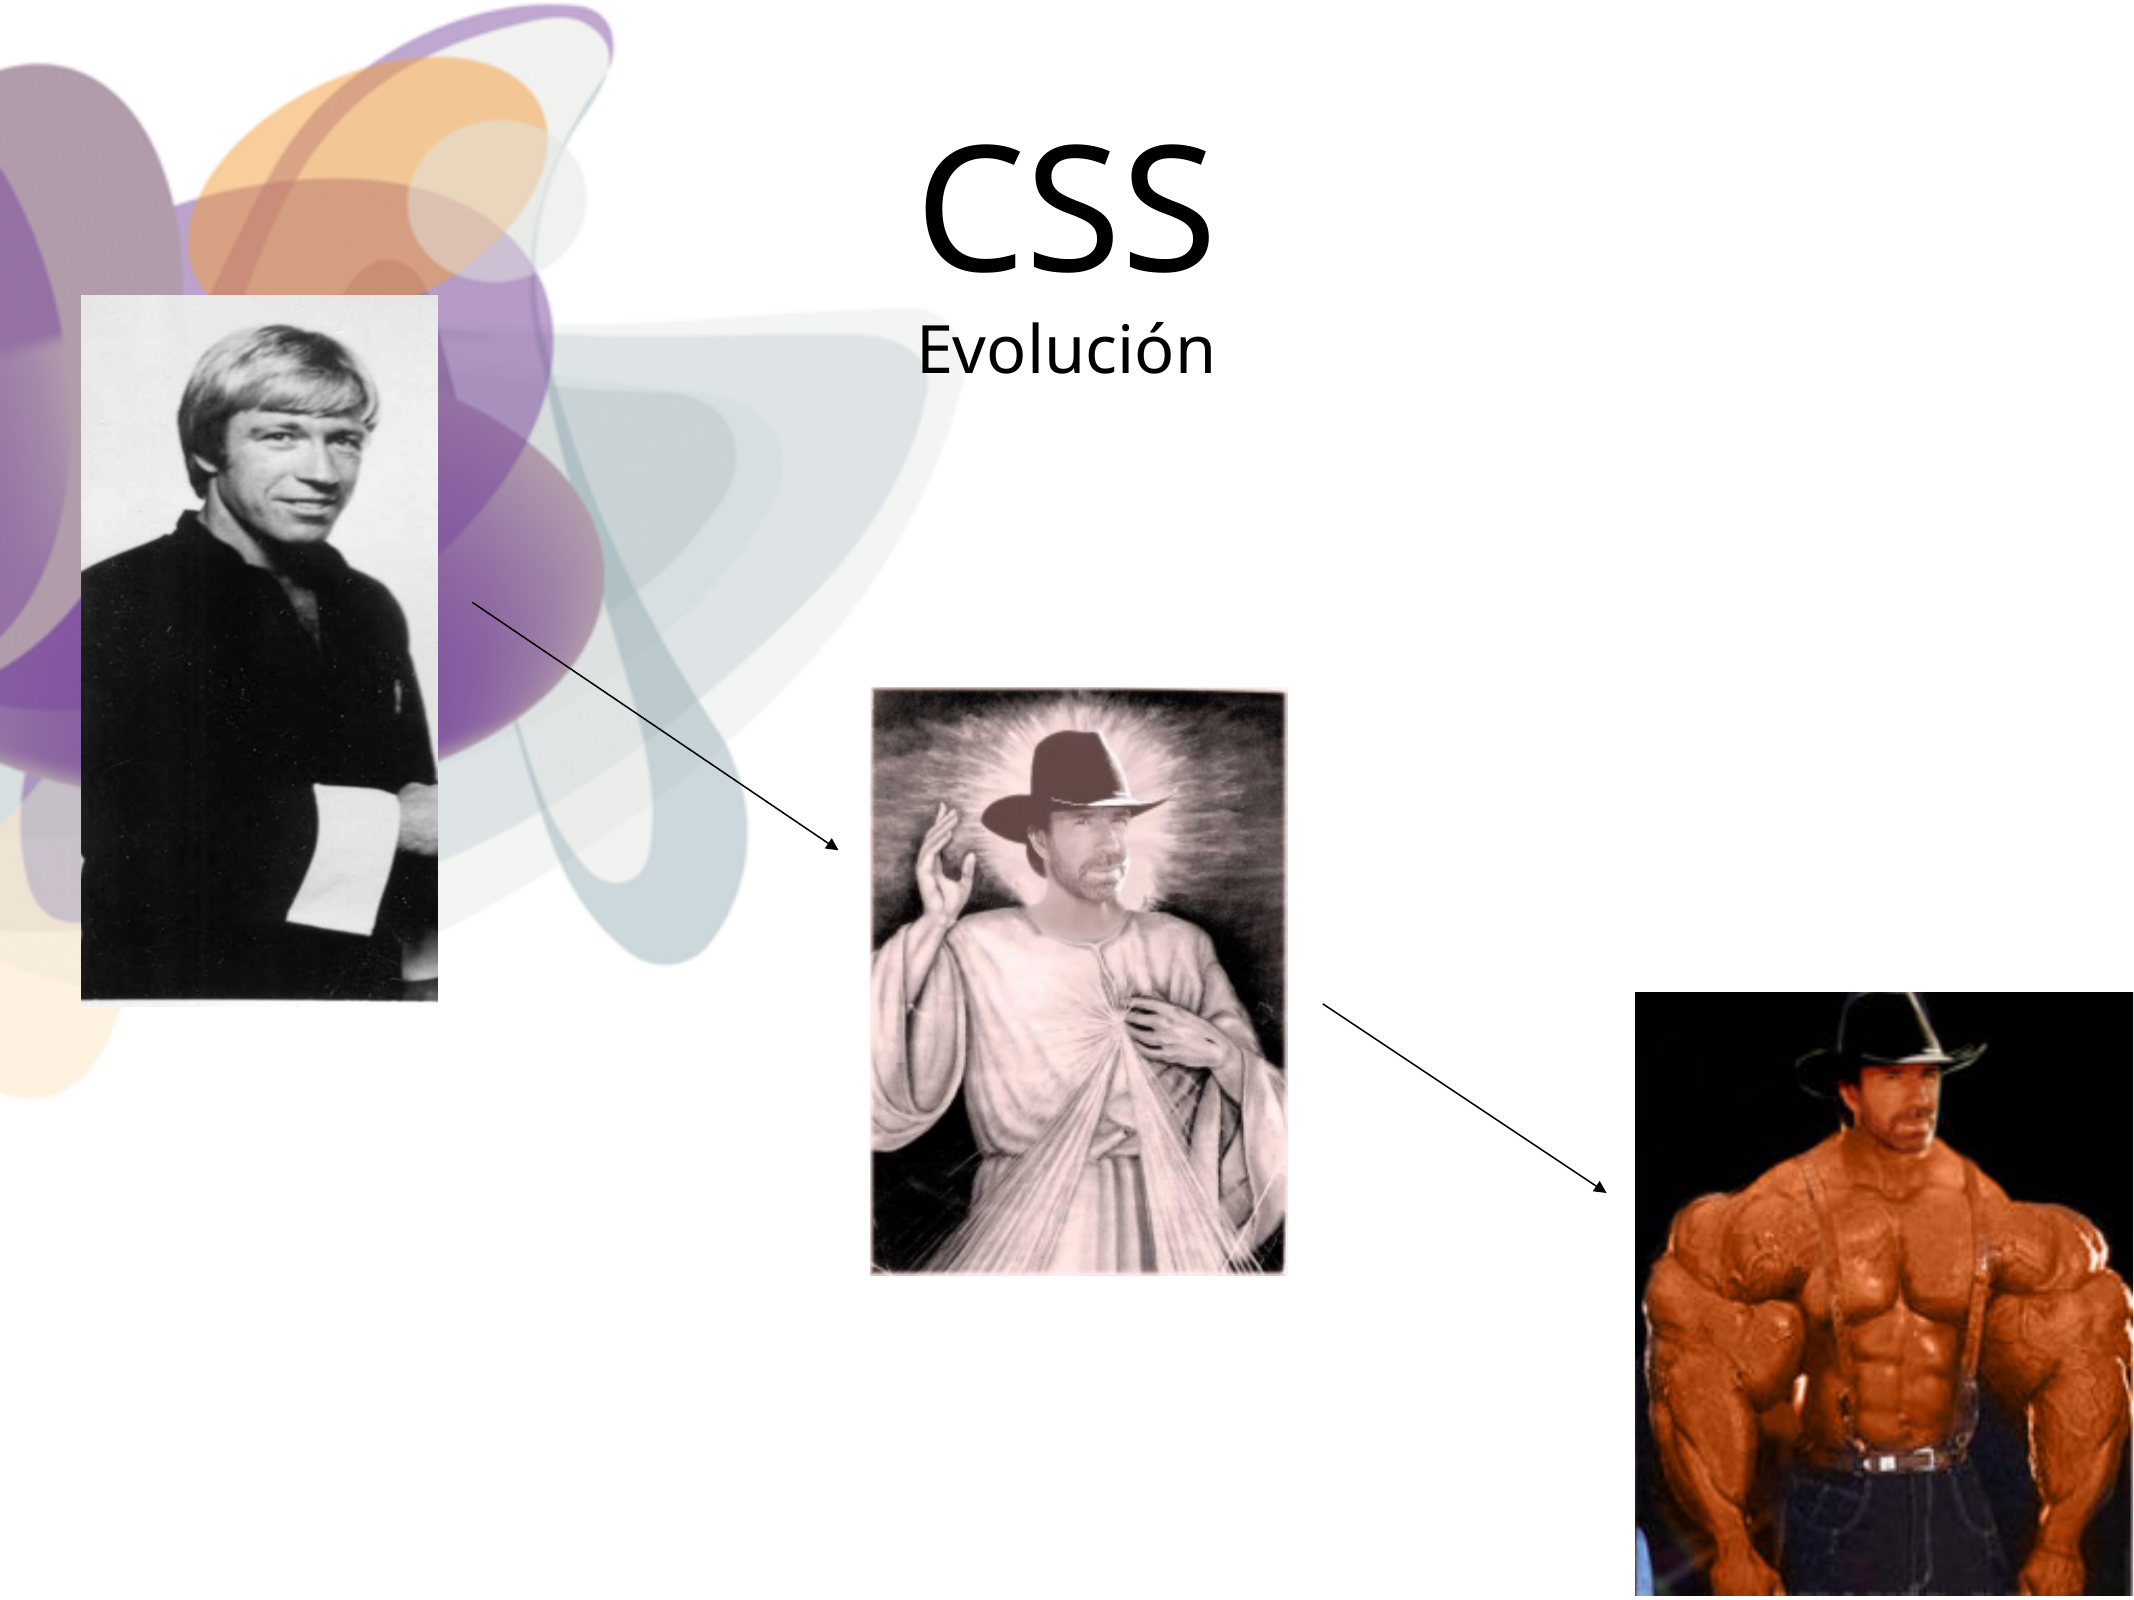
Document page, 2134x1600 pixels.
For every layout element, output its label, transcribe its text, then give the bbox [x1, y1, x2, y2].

picture [0, 0, 2134, 1600]
text_box CSS Evolución [208, 41, 1926, 442]
